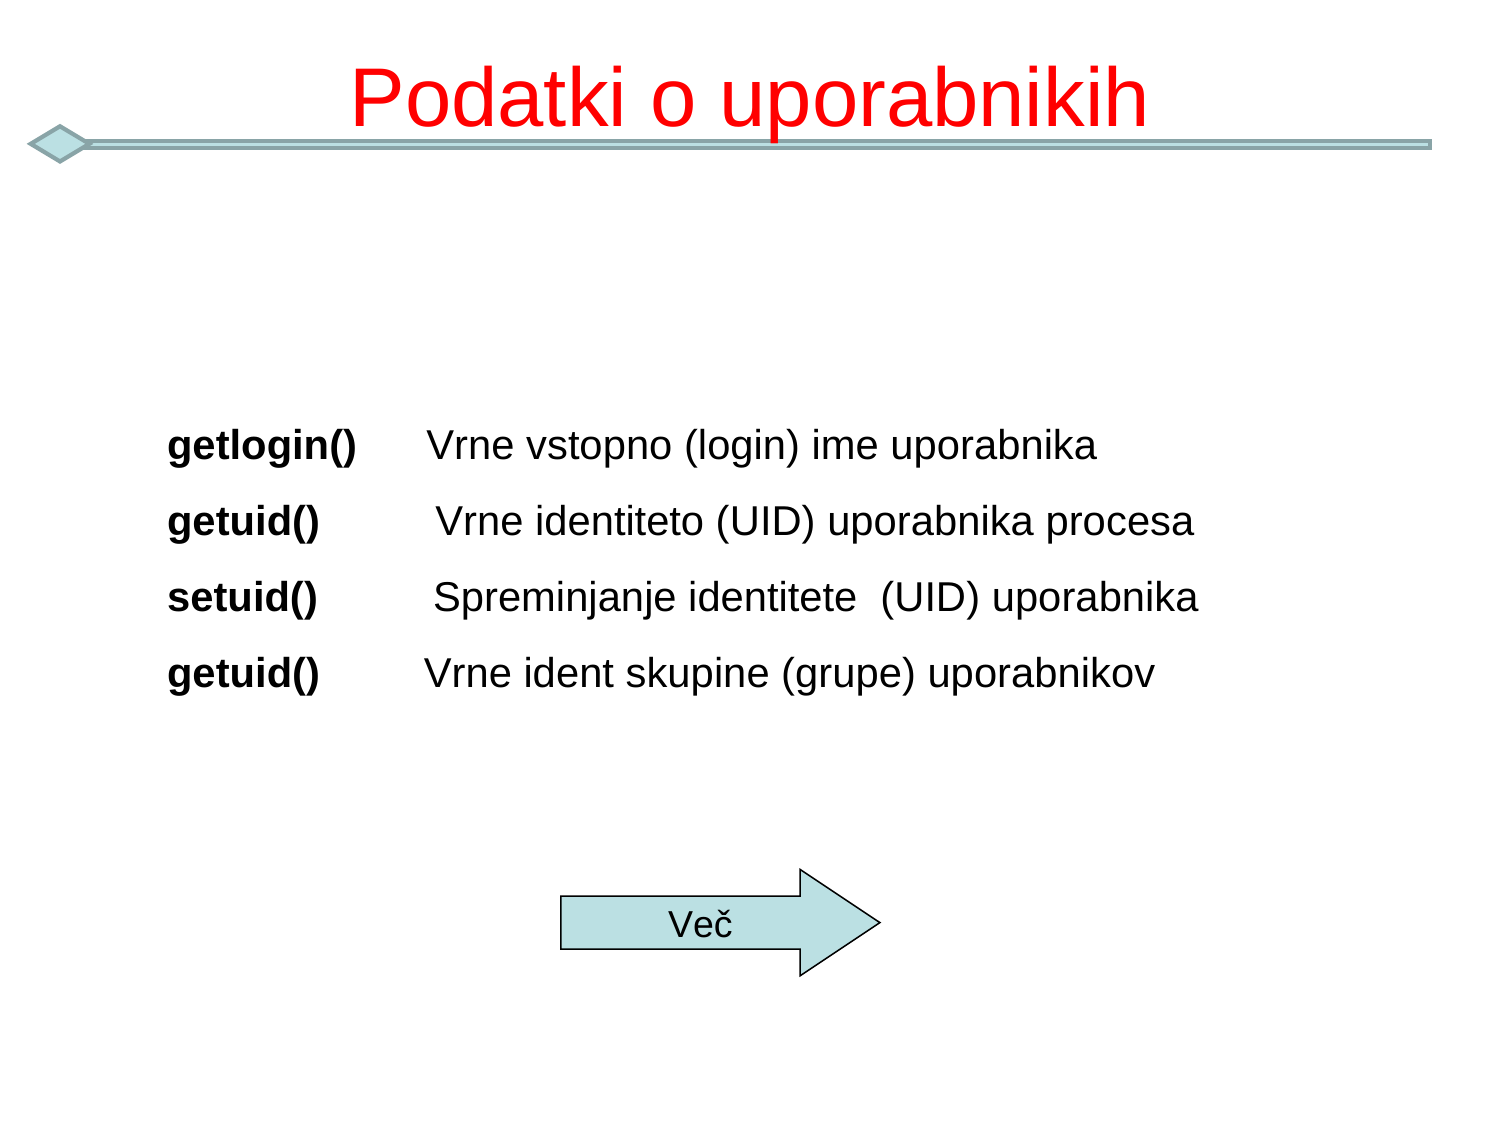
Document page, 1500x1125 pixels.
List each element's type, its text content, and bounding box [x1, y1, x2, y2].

text_box Več [560, 869, 880, 976]
title Podatki o uporabnikih [75, 35, 1426, 151]
text_box getlogin() Vrne vstopno (login) ime uporabnika getuid() Vrne identiteto (UID) uporabnika procesa setuid() Spreminjanje identitete (UID) uporabnika getuid() Vrne ident skupine (grupe) uporabnikov [152, 410, 1334, 704]
